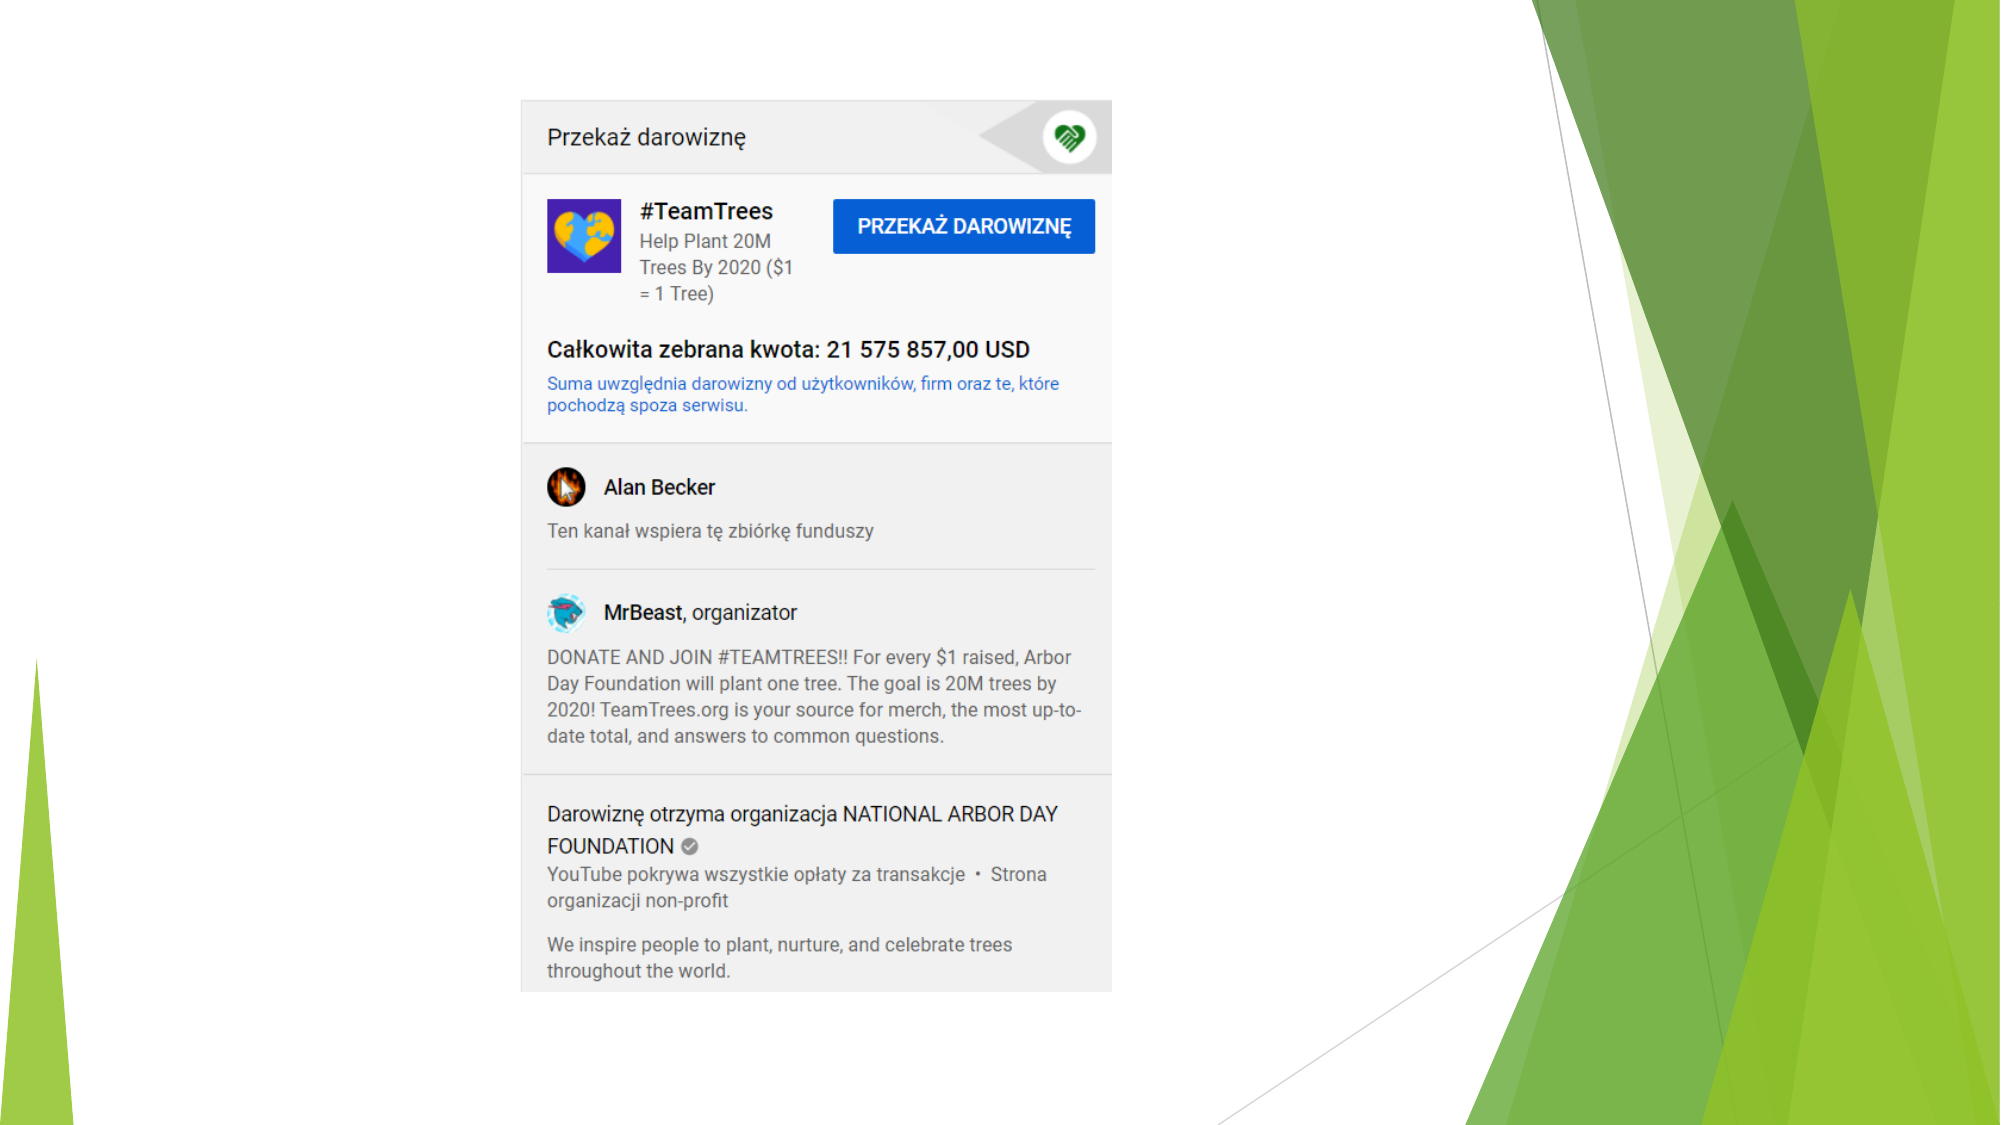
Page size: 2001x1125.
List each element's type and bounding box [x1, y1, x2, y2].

picture [520, 99, 1112, 992]
